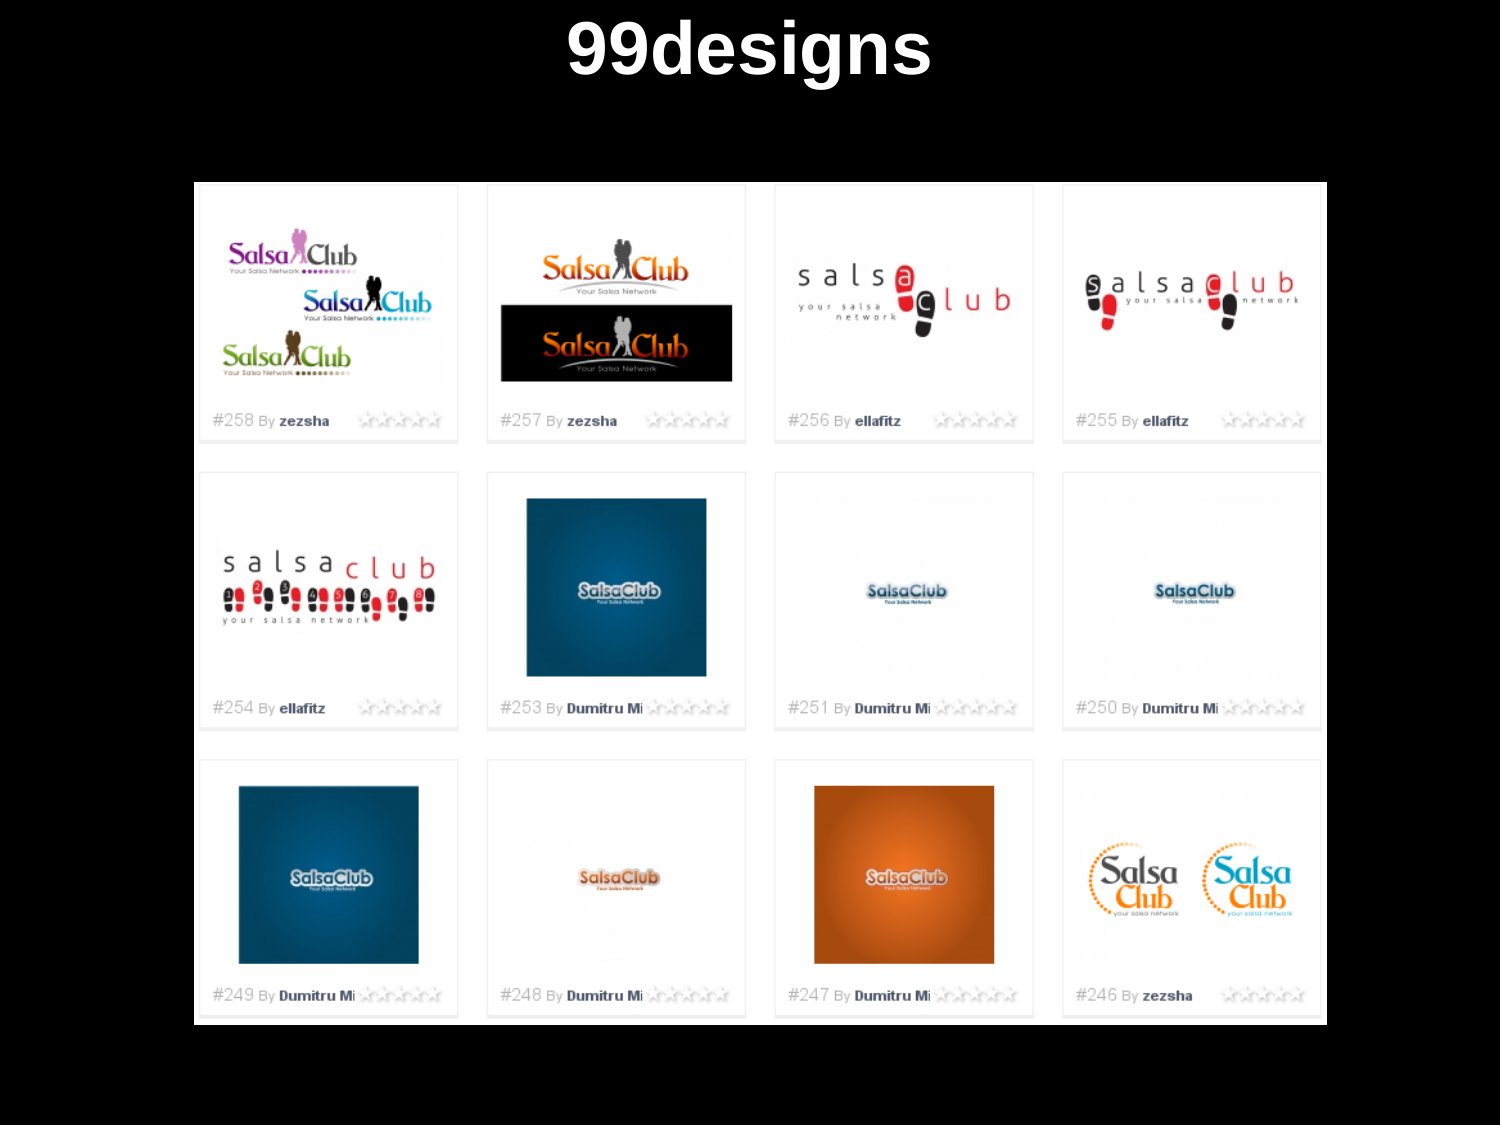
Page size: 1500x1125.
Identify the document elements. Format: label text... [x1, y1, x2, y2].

picture [194, 182, 1327, 1026]
title 99designs [75, 0, 1425, 101]
